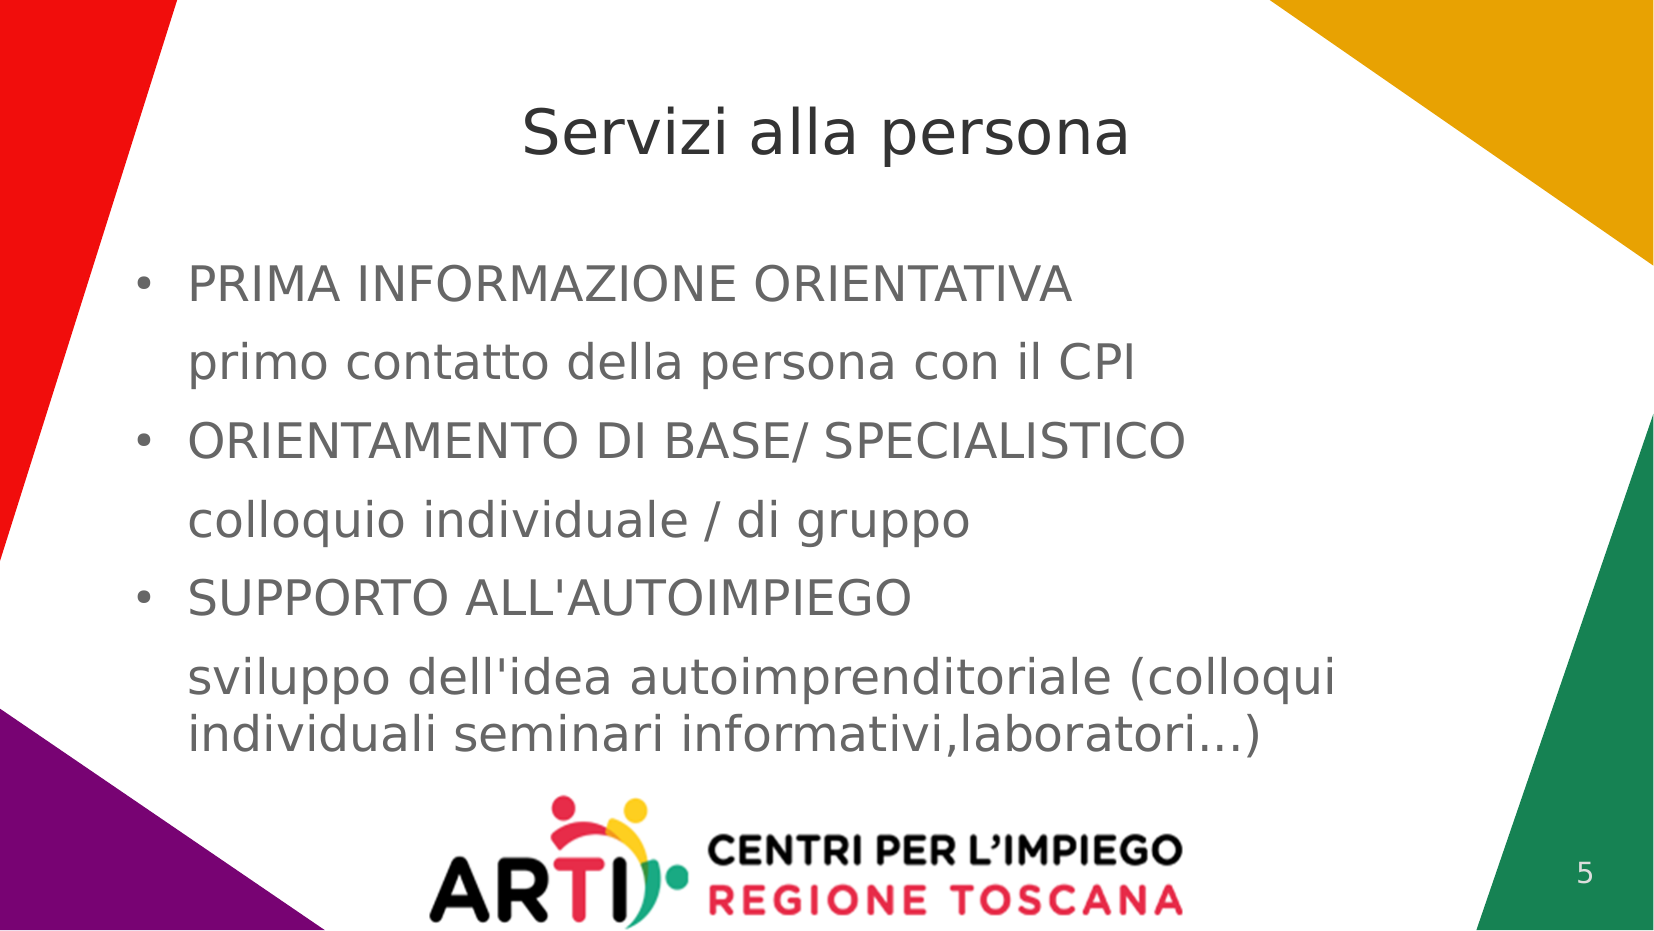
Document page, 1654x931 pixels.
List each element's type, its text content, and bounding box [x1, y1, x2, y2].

list PRIMA INFORMAZIONE ORIENTATIVA primo contatto della persona con il CPI ORIENTAMENTO DI BASE/ SPECIALISTICO colloquio individuale / di gruppo SUPPORTO ALL'AUTOIMPIEGO sviluppo dell'idea autoimprenditoriale (colloqui individuali seminari informativi,laboratori...) [118, 177, 1536, 768]
title Servizi alla persona [118, 59, 1536, 177]
picture [413, 788, 1199, 931]
